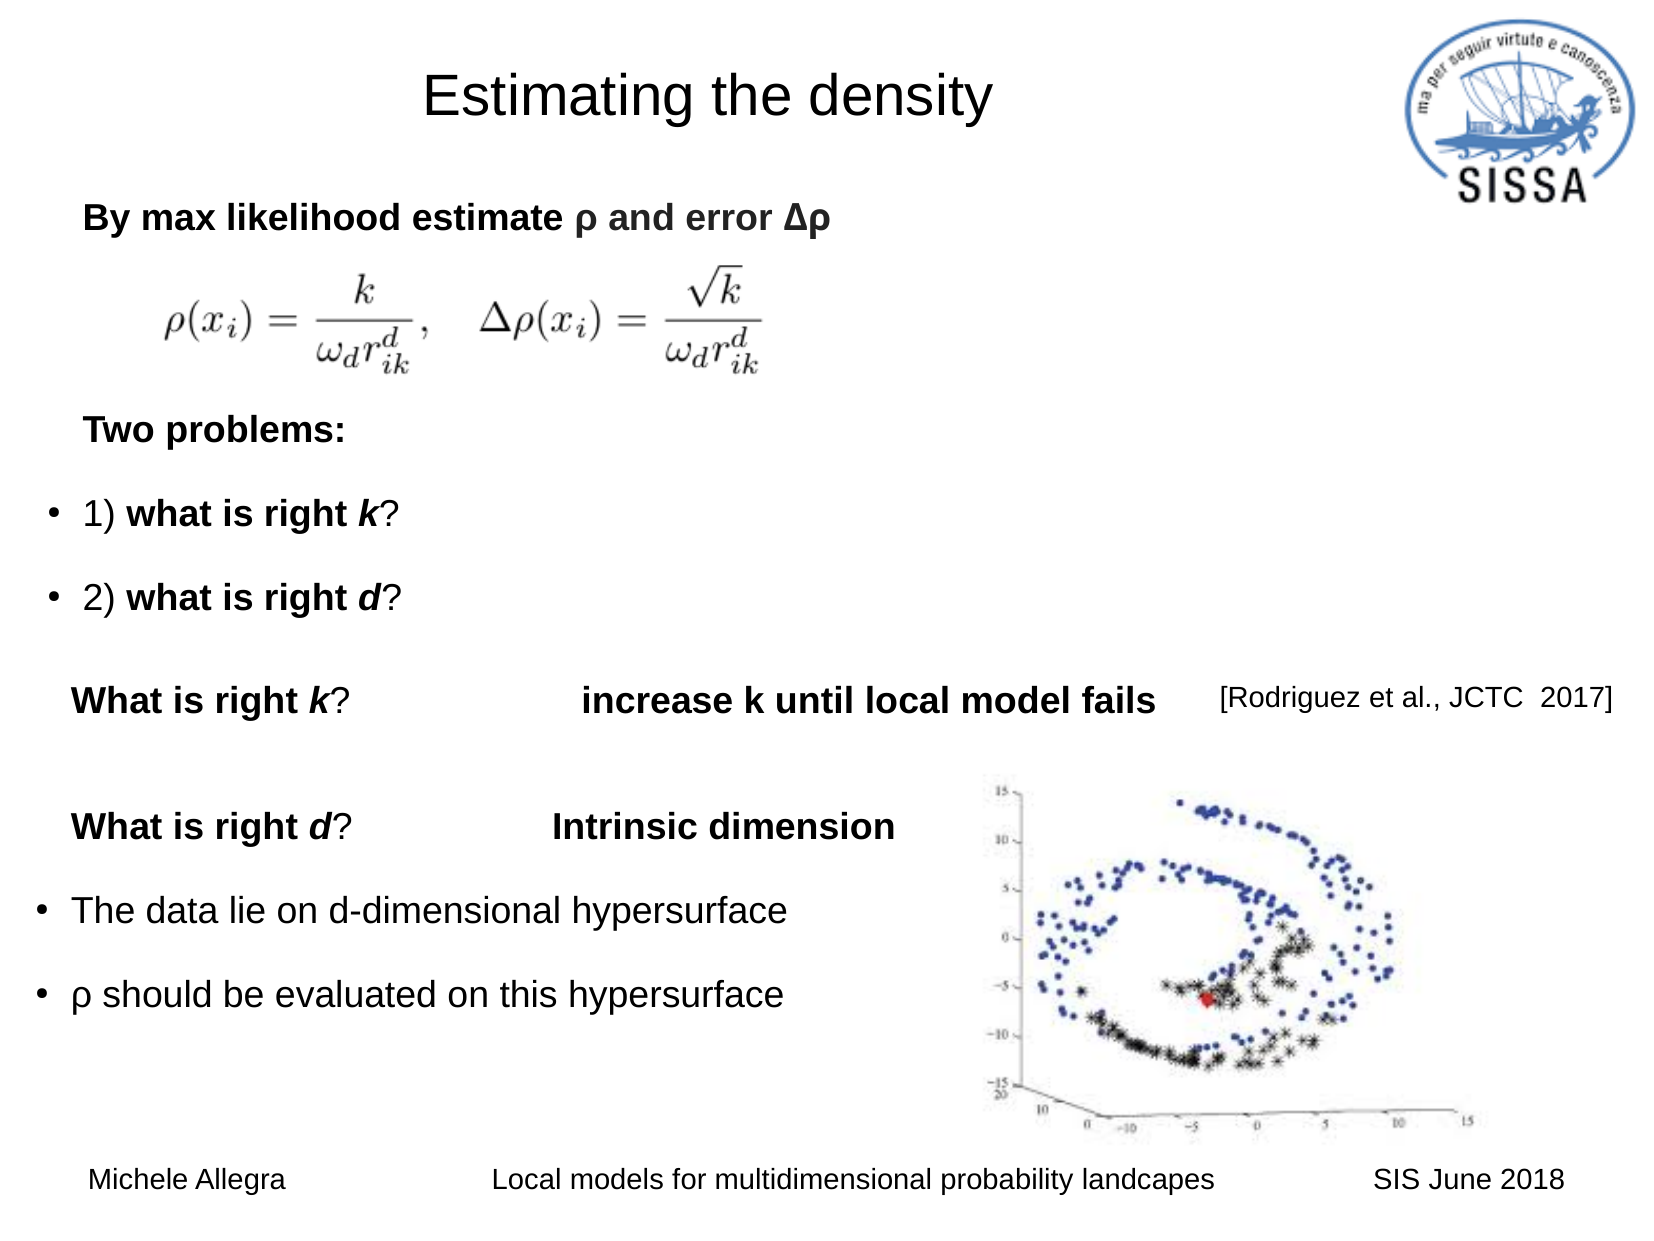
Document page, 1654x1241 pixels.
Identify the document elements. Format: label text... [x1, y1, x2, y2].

text_box What is right k? increase k until local model fails What is right d? Intrinsic dimension The data lie on d-dimensional hypersurface ρ should be evaluated on this hypersurface [35, 555, 1607, 1182]
picture [1391, 16, 1652, 207]
text_box By max likelihood estimate ρ and error Δρ Two problems: 1) what is right k? 2) what is right d? [47, 151, 981, 555]
picture [950, 758, 1501, 1162]
title Estimating the density [82, 44, 1335, 147]
title Michele Allegra Local models for multidimensional probability landcapes SIS June 2018 [82, 1182, 1571, 1217]
text_box [Rodriguez et al., JCTC 2017] [1204, 673, 1654, 733]
